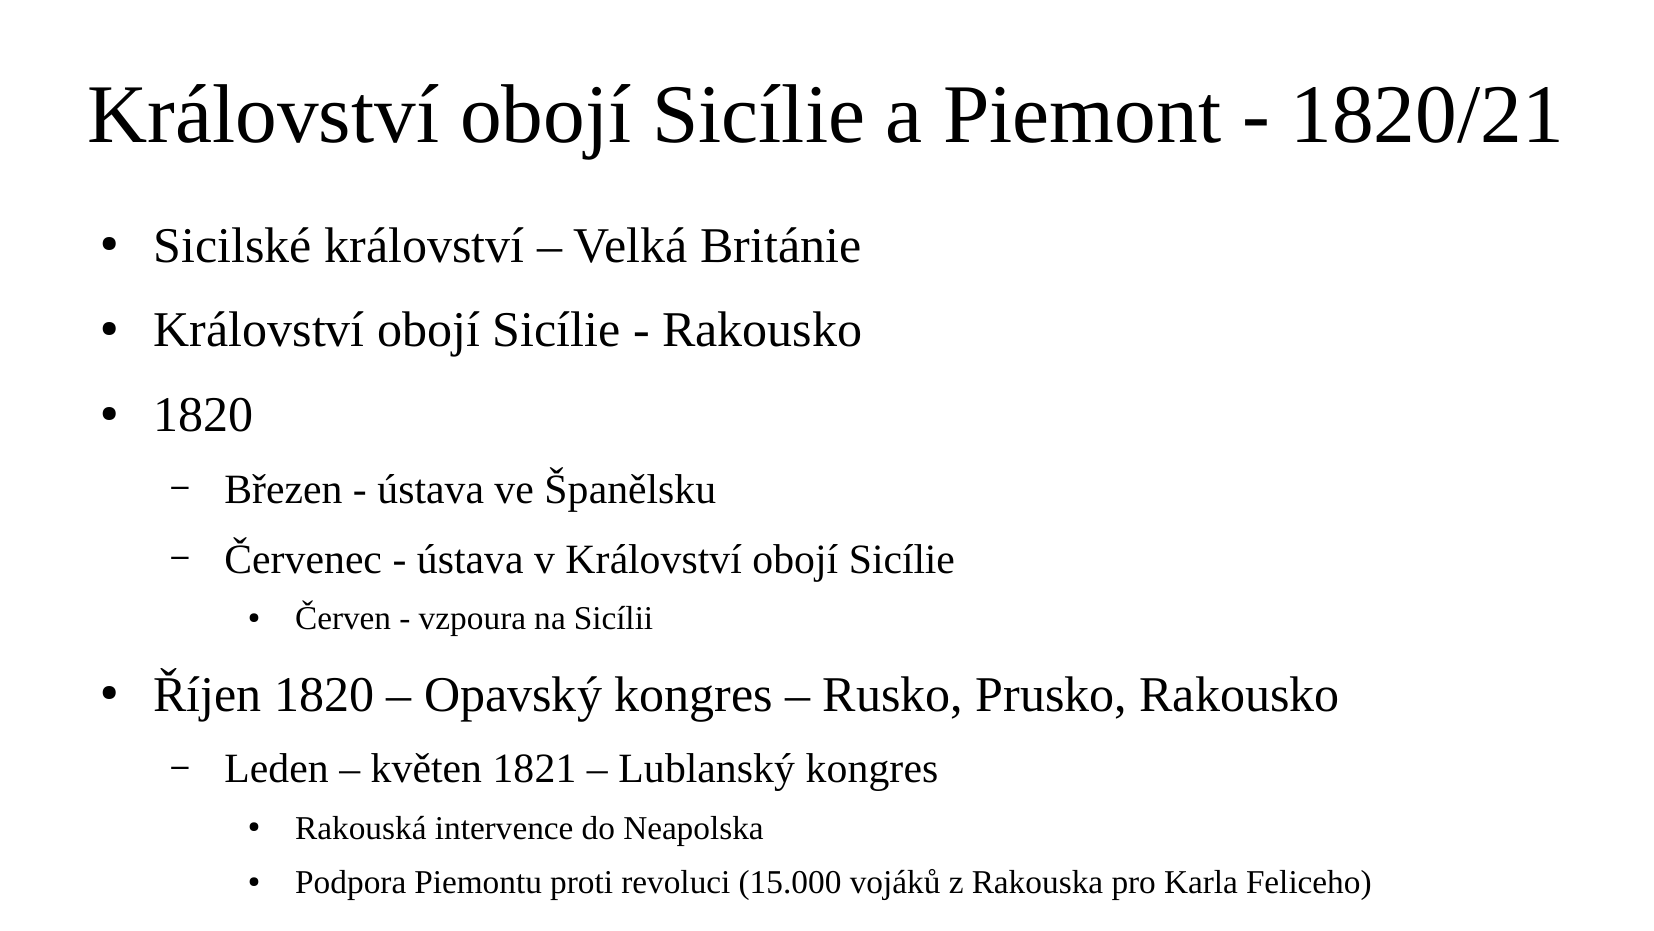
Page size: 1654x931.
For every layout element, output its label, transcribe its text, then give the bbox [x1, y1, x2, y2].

list Sicilské království – Velká Británie Království obojí Sicílie - Rakousko 1820 Březen - ústava ve Španělsku Červenec - ústava v Království obojí Sicílie Červen - vzpoura na Sicílii Říjen 1820 – Opavský kongres – Rusko, Prusko, Rakousko Leden – květen 1821 – Lublanský kongres Rakouská intervence do Neapolska Podpora Piemontu proti revoluci (15.000 vojáků z Rakouska pro Karla Feliceho) [82, 217, 1571, 916]
title Království obojí Sicílie a Piemont - 1820/21 [82, 37, 1571, 193]
